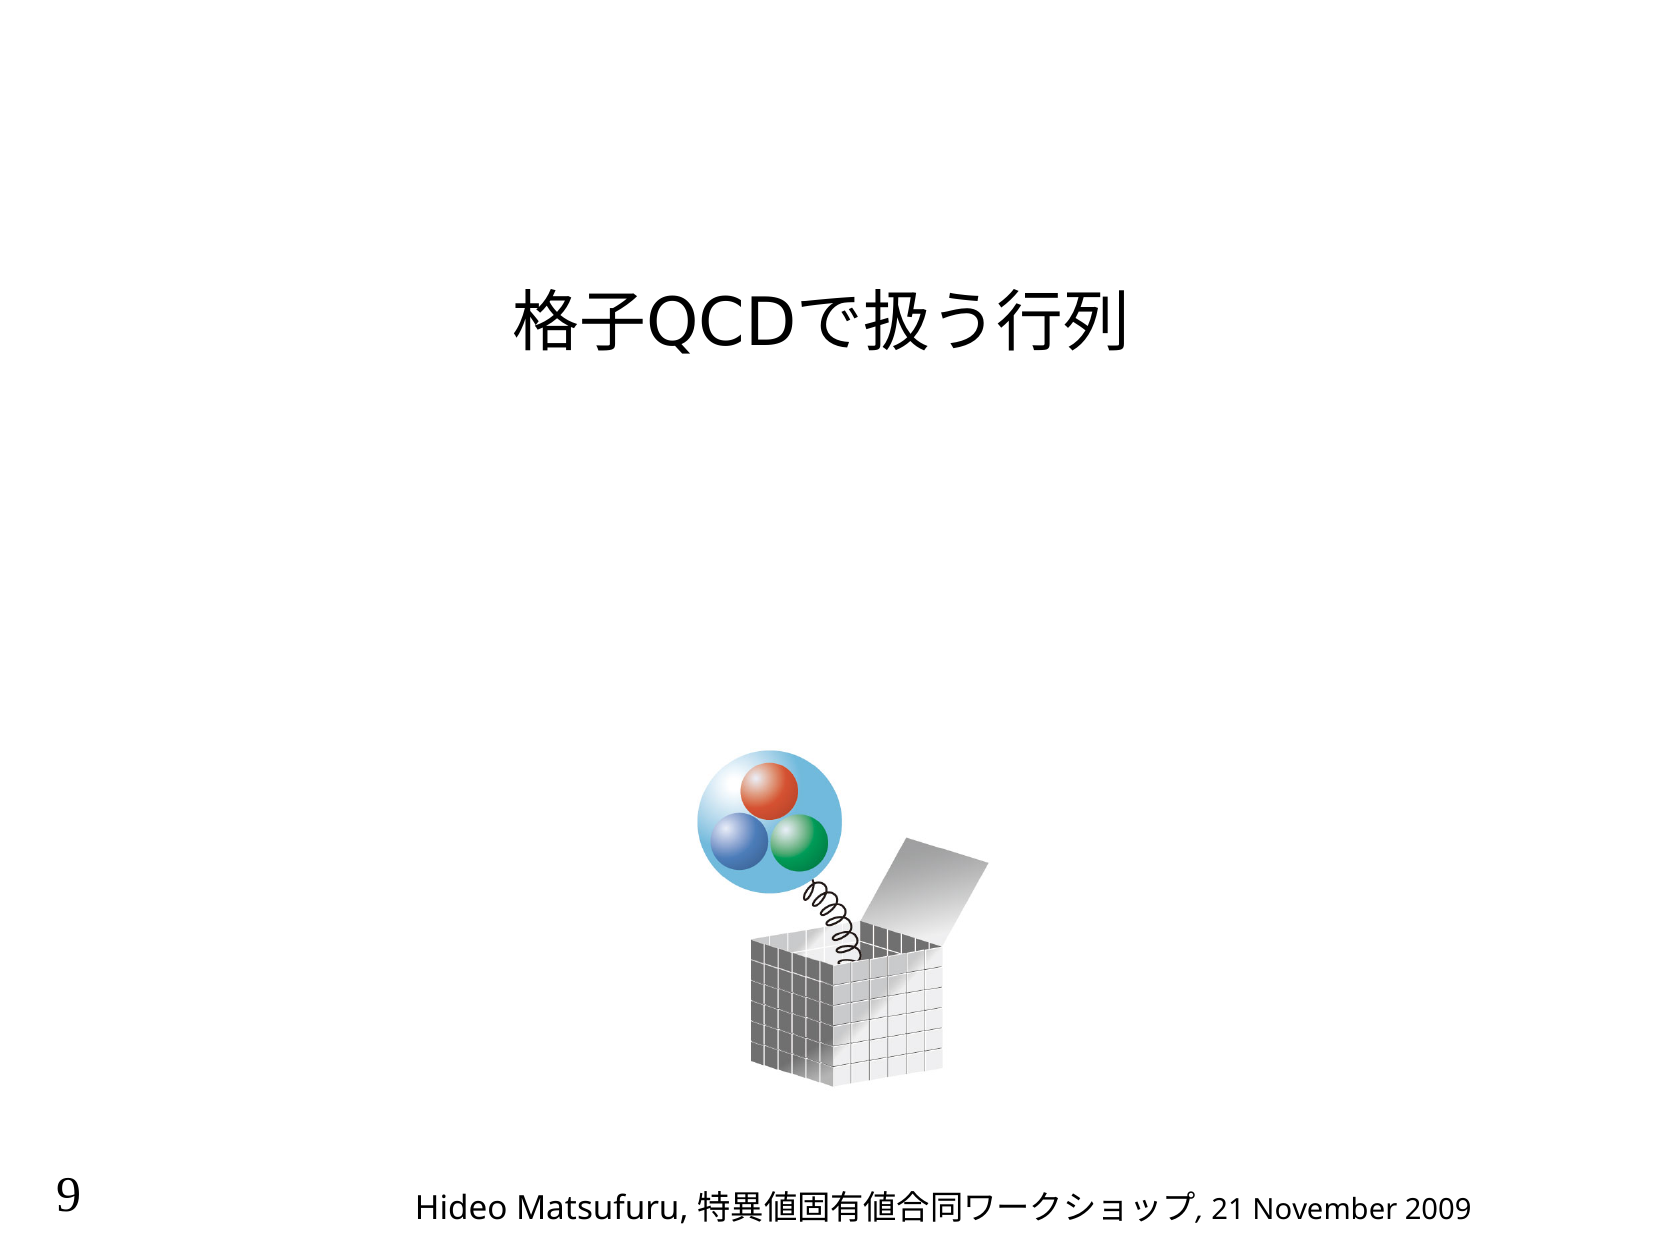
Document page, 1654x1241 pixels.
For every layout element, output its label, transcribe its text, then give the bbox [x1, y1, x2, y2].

picture [686, 737, 1000, 1100]
title 格子QCDで扱う行列 [77, 218, 1566, 426]
